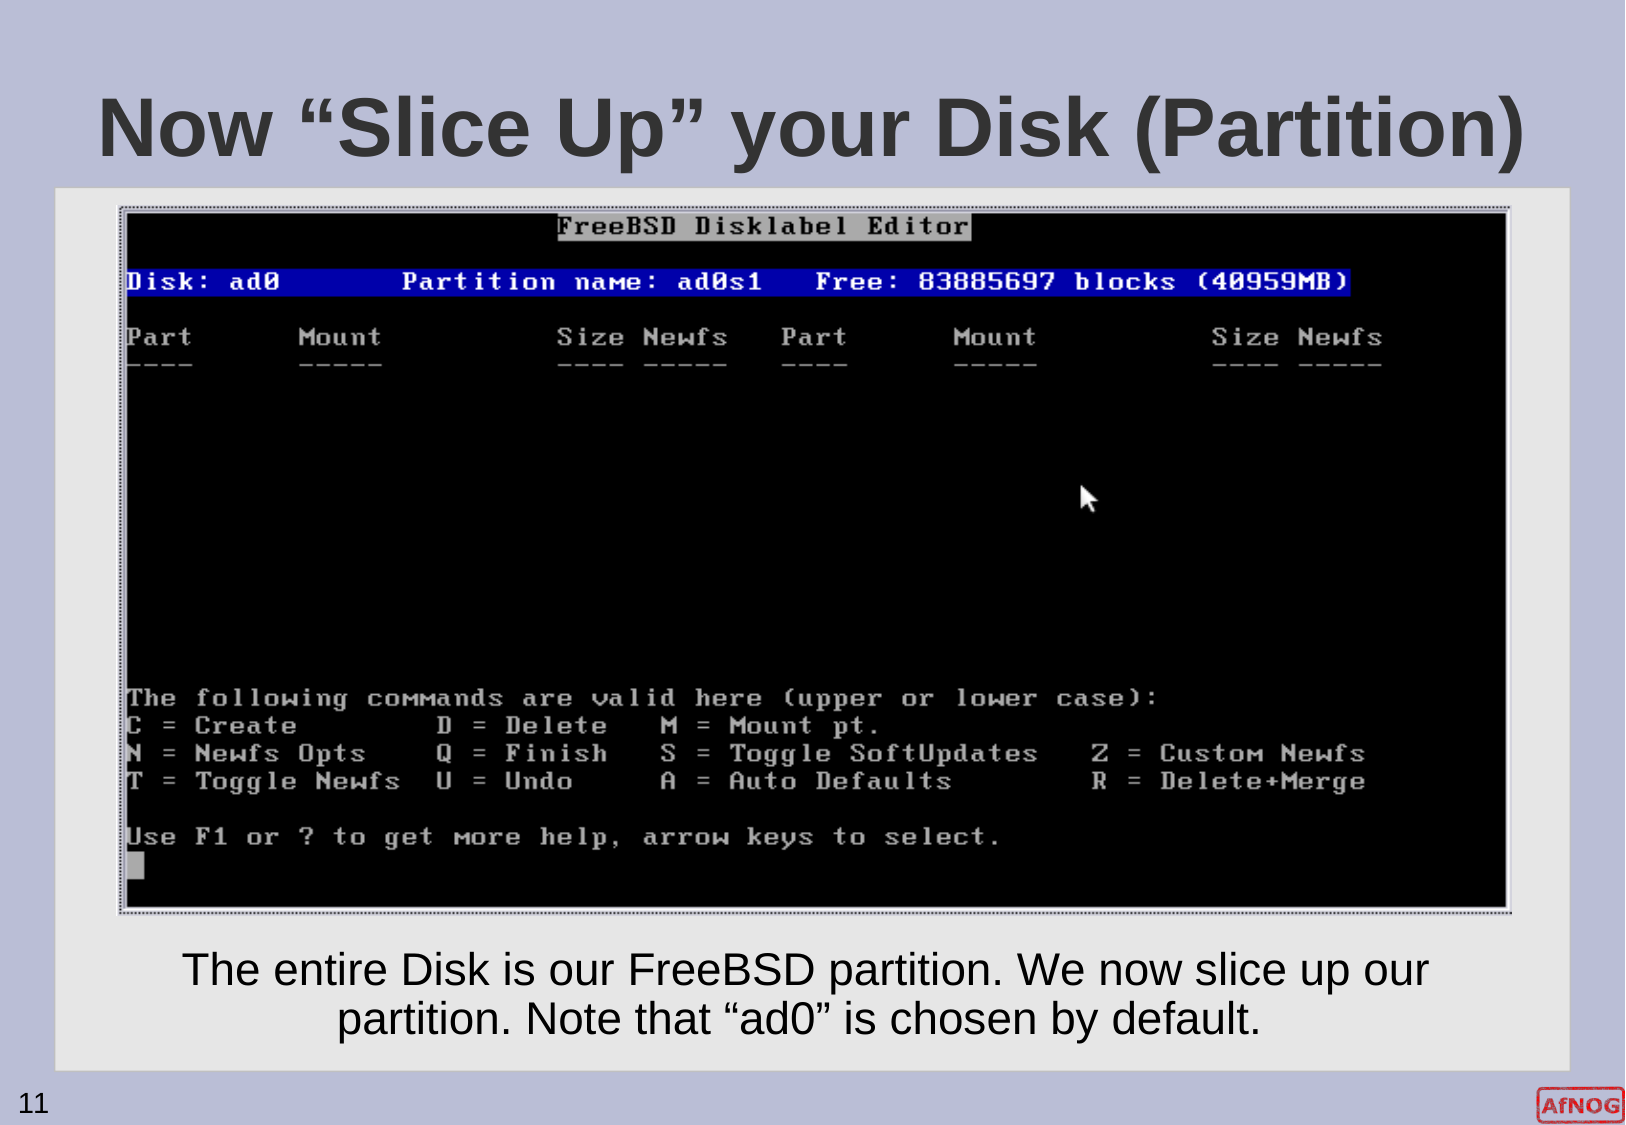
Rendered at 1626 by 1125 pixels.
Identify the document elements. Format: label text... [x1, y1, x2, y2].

picture [1535, 1085, 1626, 1125]
list [82, 214, 1560, 1045]
picture [116, 205, 1512, 916]
title Now “Slice Up” your Disk (Partition) [54, 44, 1571, 215]
text_box The entire Disk is our FreeBSD partition. We now slice up our partition. Note that “ad0” is chosen by default. [82, 938, 1530, 1055]
